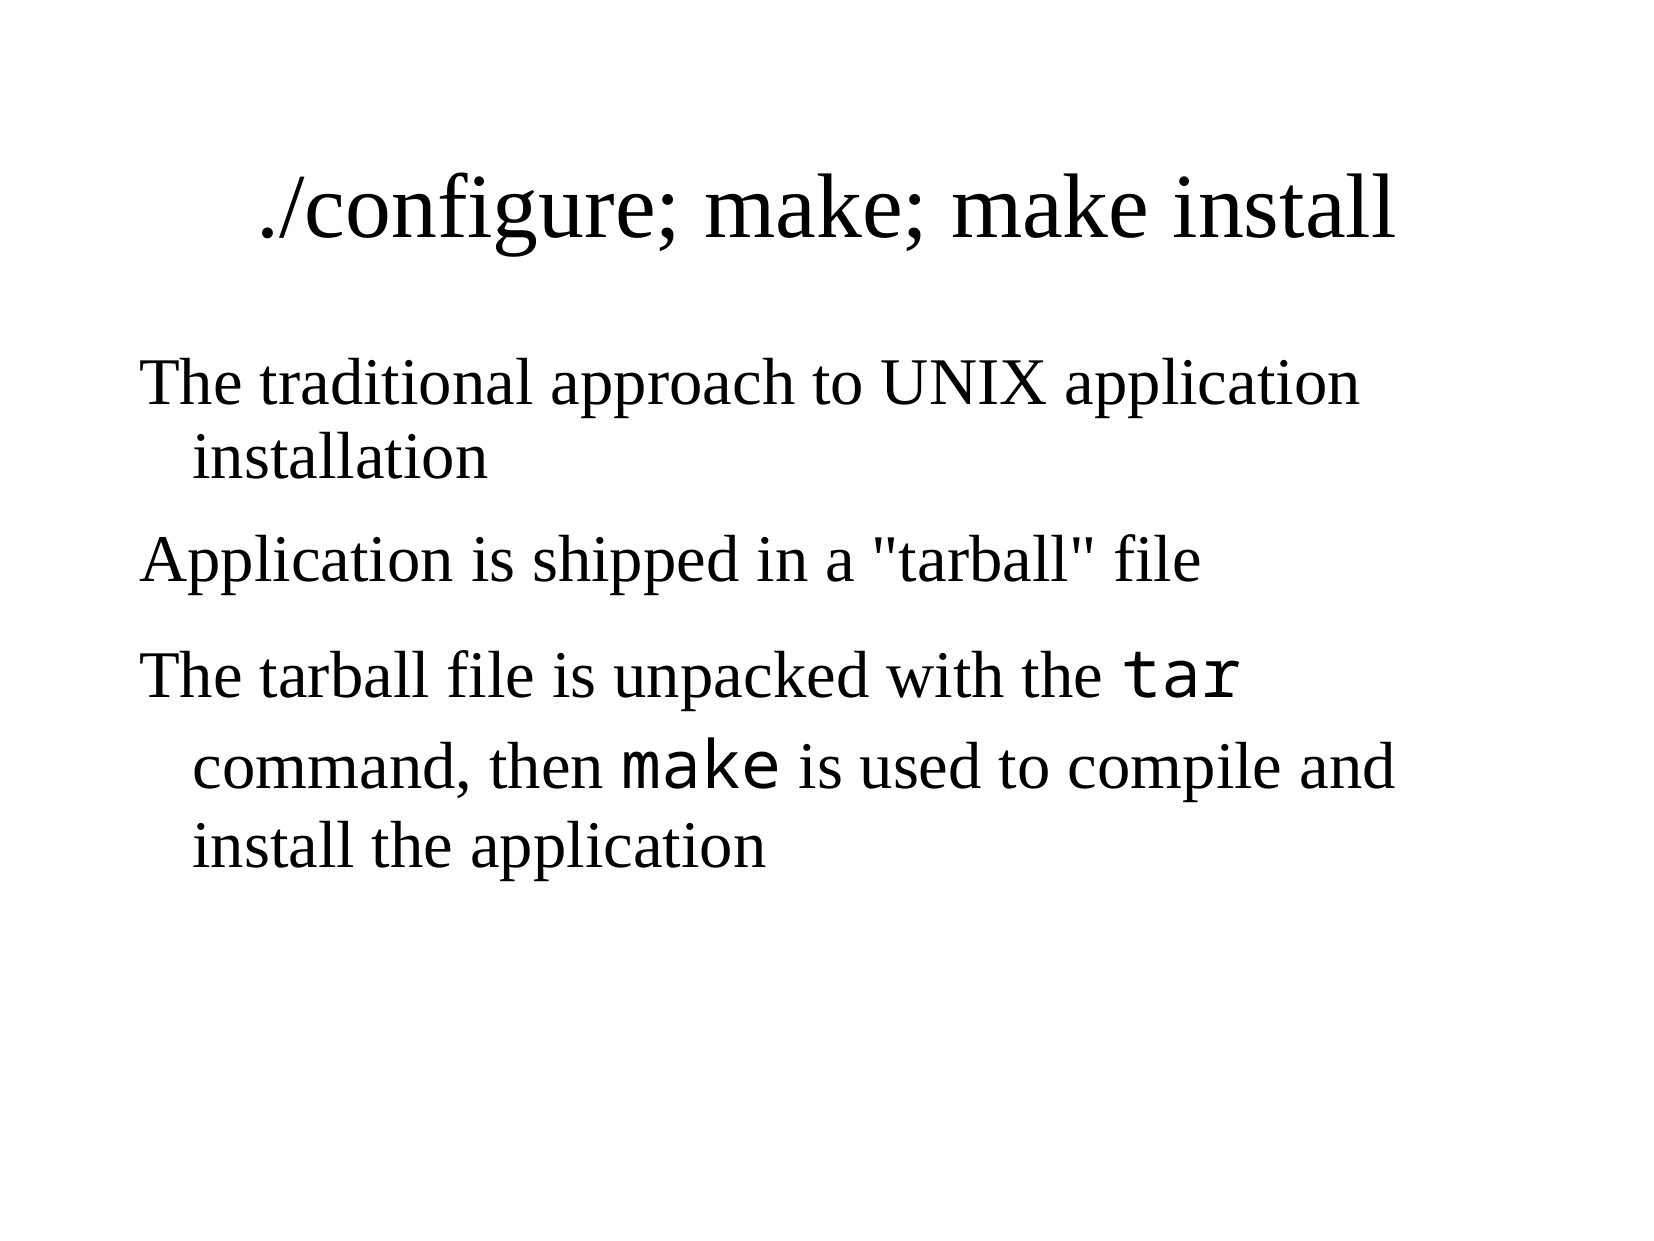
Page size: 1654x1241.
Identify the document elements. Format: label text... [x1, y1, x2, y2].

list The traditional approach to UNIX application installation Application is shipped in a "tarball" file The tarball file is unpacked with the tar command, then make is used to compile and install the application [121, 344, 1534, 1127]
title ./configure; make; make install [121, 102, 1534, 311]
